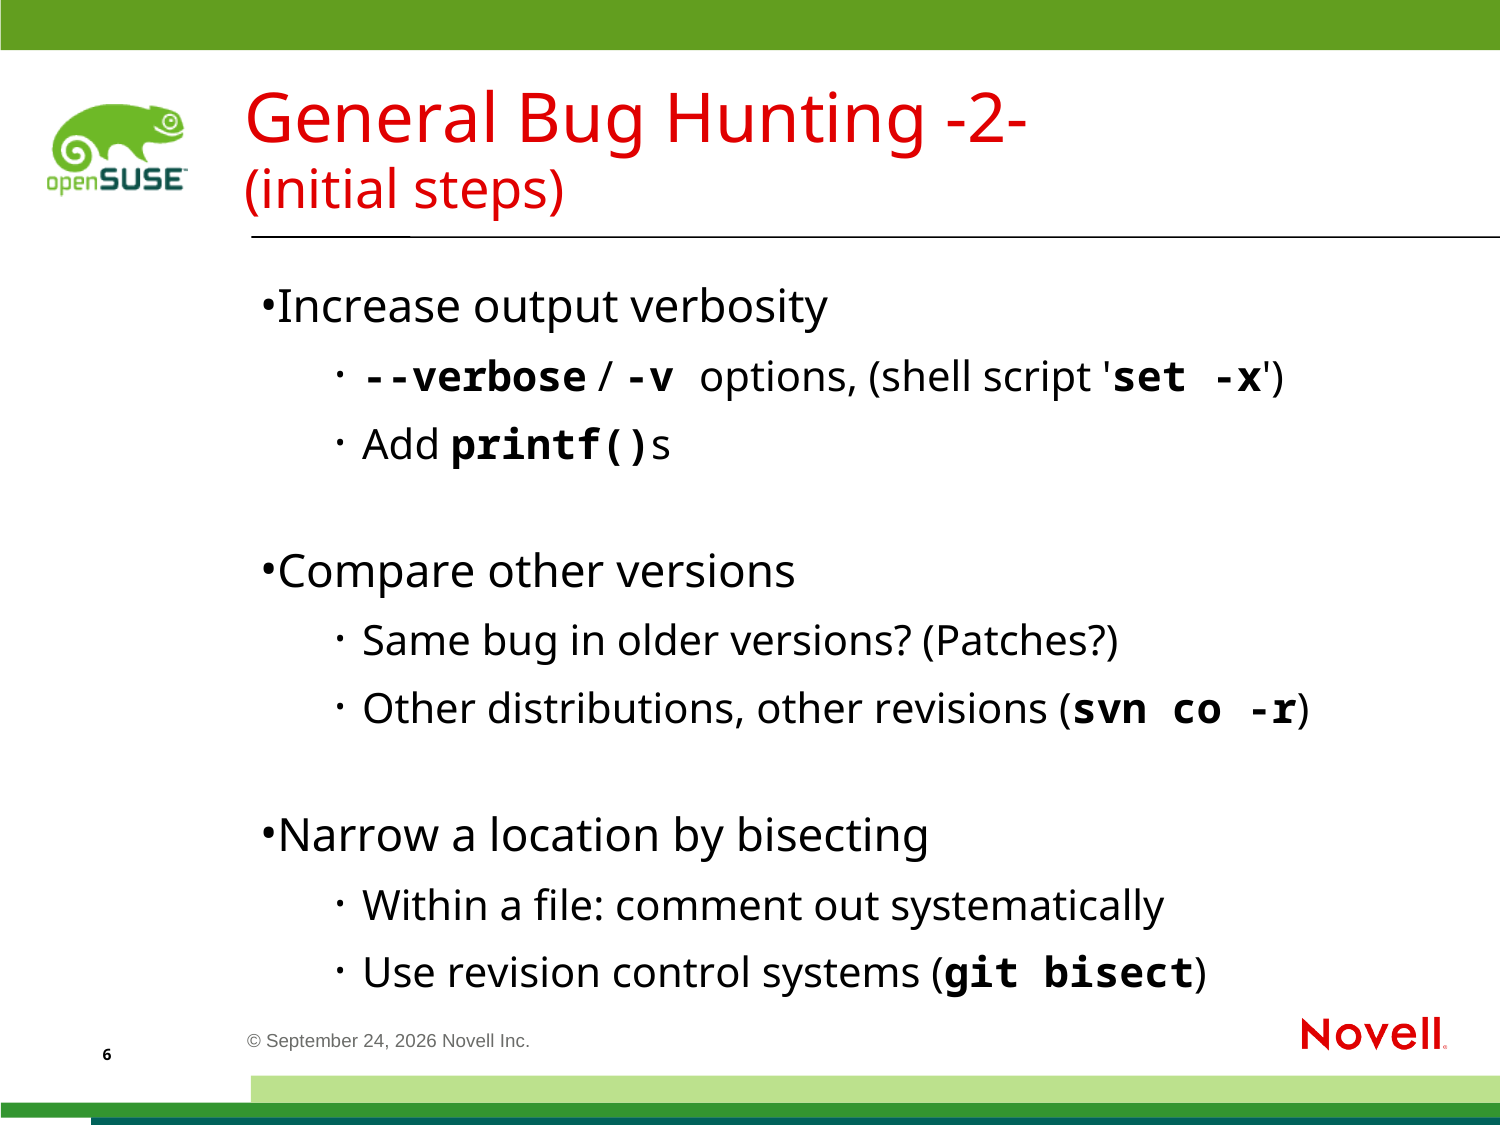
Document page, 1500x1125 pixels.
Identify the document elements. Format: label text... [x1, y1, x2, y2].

picture [1295, 1011, 1453, 1056]
title General Bug Hunting -2- (initial steps) [244, 60, 1435, 239]
list Increase output verbosity --verbose / -v options, (shell script 'set -x') Add printf()s Compare other versions Same bug in older versions? (Patches?) Other distributions, other revisions (svn co -r) Narrow a location by bisecting Within a file: comment out systematically Use revision control systems (git bisect) [245, 267, 1459, 995]
picture [47, 104, 188, 197]
